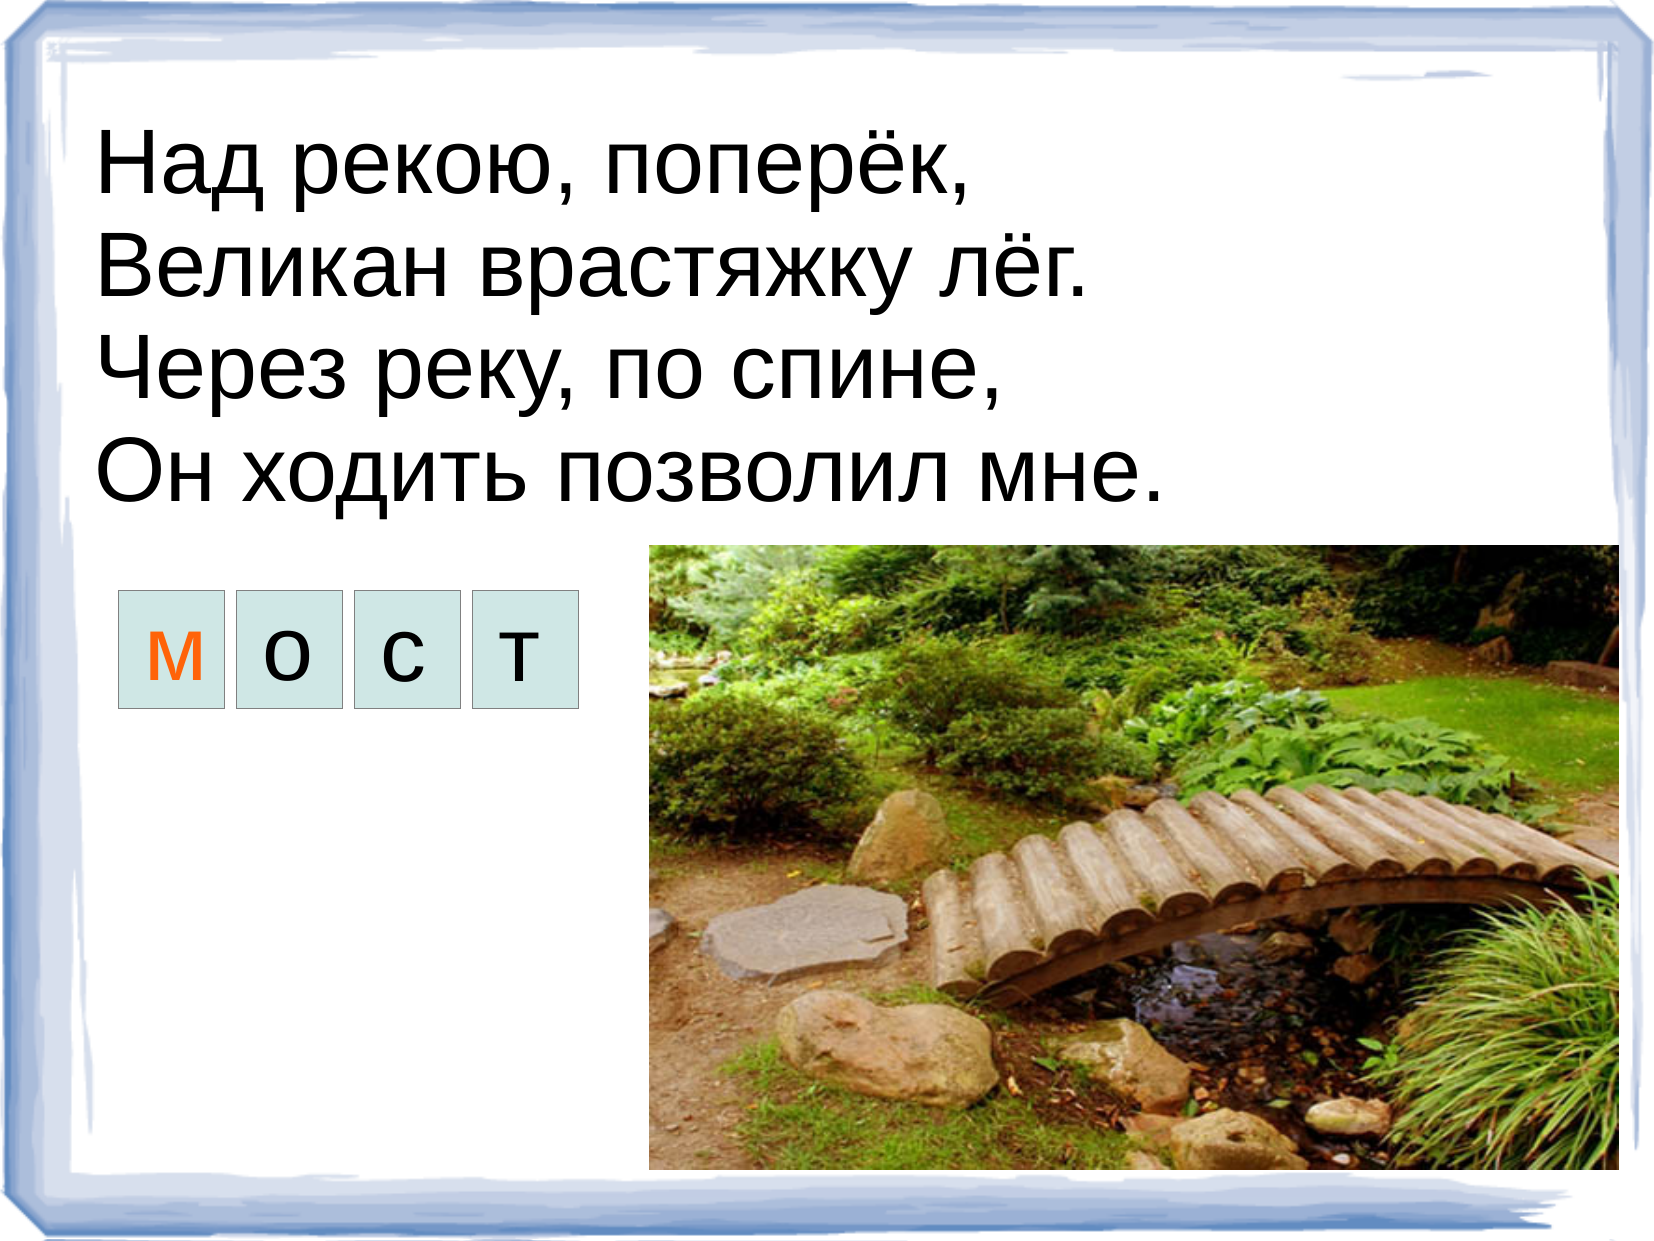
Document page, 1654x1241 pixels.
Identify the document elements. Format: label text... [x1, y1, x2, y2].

text_box о [248, 590, 329, 708]
text_box [472, 590, 579, 709]
picture [0, 0, 1654, 1241]
text_box с [366, 591, 442, 709]
text_box [354, 590, 461, 709]
text_box т [484, 591, 556, 709]
text_box Над рекою, поперёк, Великан врастяжку лёг. Через реку, по спине, Он ходить позволил мне. [79, 103, 1533, 830]
text_box [118, 590, 129, 709]
text_box [213, 590, 225, 709]
text_box [236, 590, 343, 709]
text_box м [129, 590, 213, 709]
